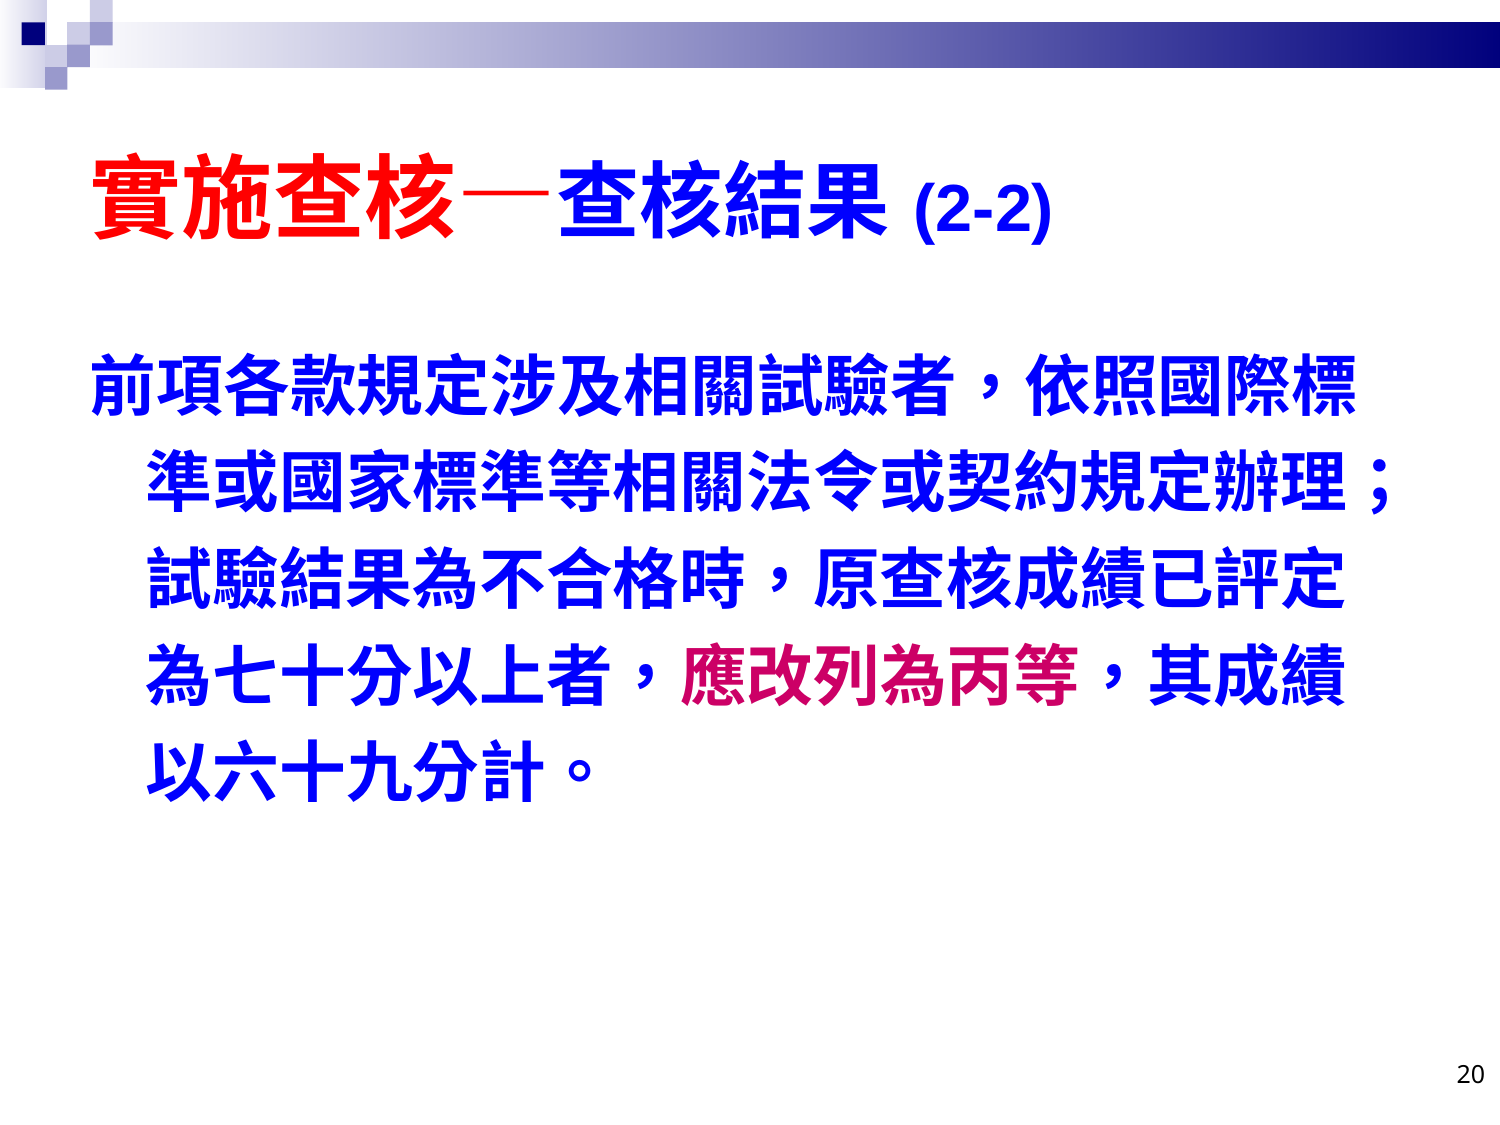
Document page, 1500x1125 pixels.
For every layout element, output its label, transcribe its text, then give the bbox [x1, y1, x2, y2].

list 前項各款規定涉及相關試驗者，依照國際標準或國家標準等相關法令或契約規定辦理；試驗結果為不合格時，原查核成績已評定為七十分以上者，應改列為丙等，其成績以六十九分計。 [74, 324, 1426, 964]
title 實施查核—查核結果(2-2) [74, 75, 1426, 300]
text_box <number> [1149, 1025, 1500, 1101]
